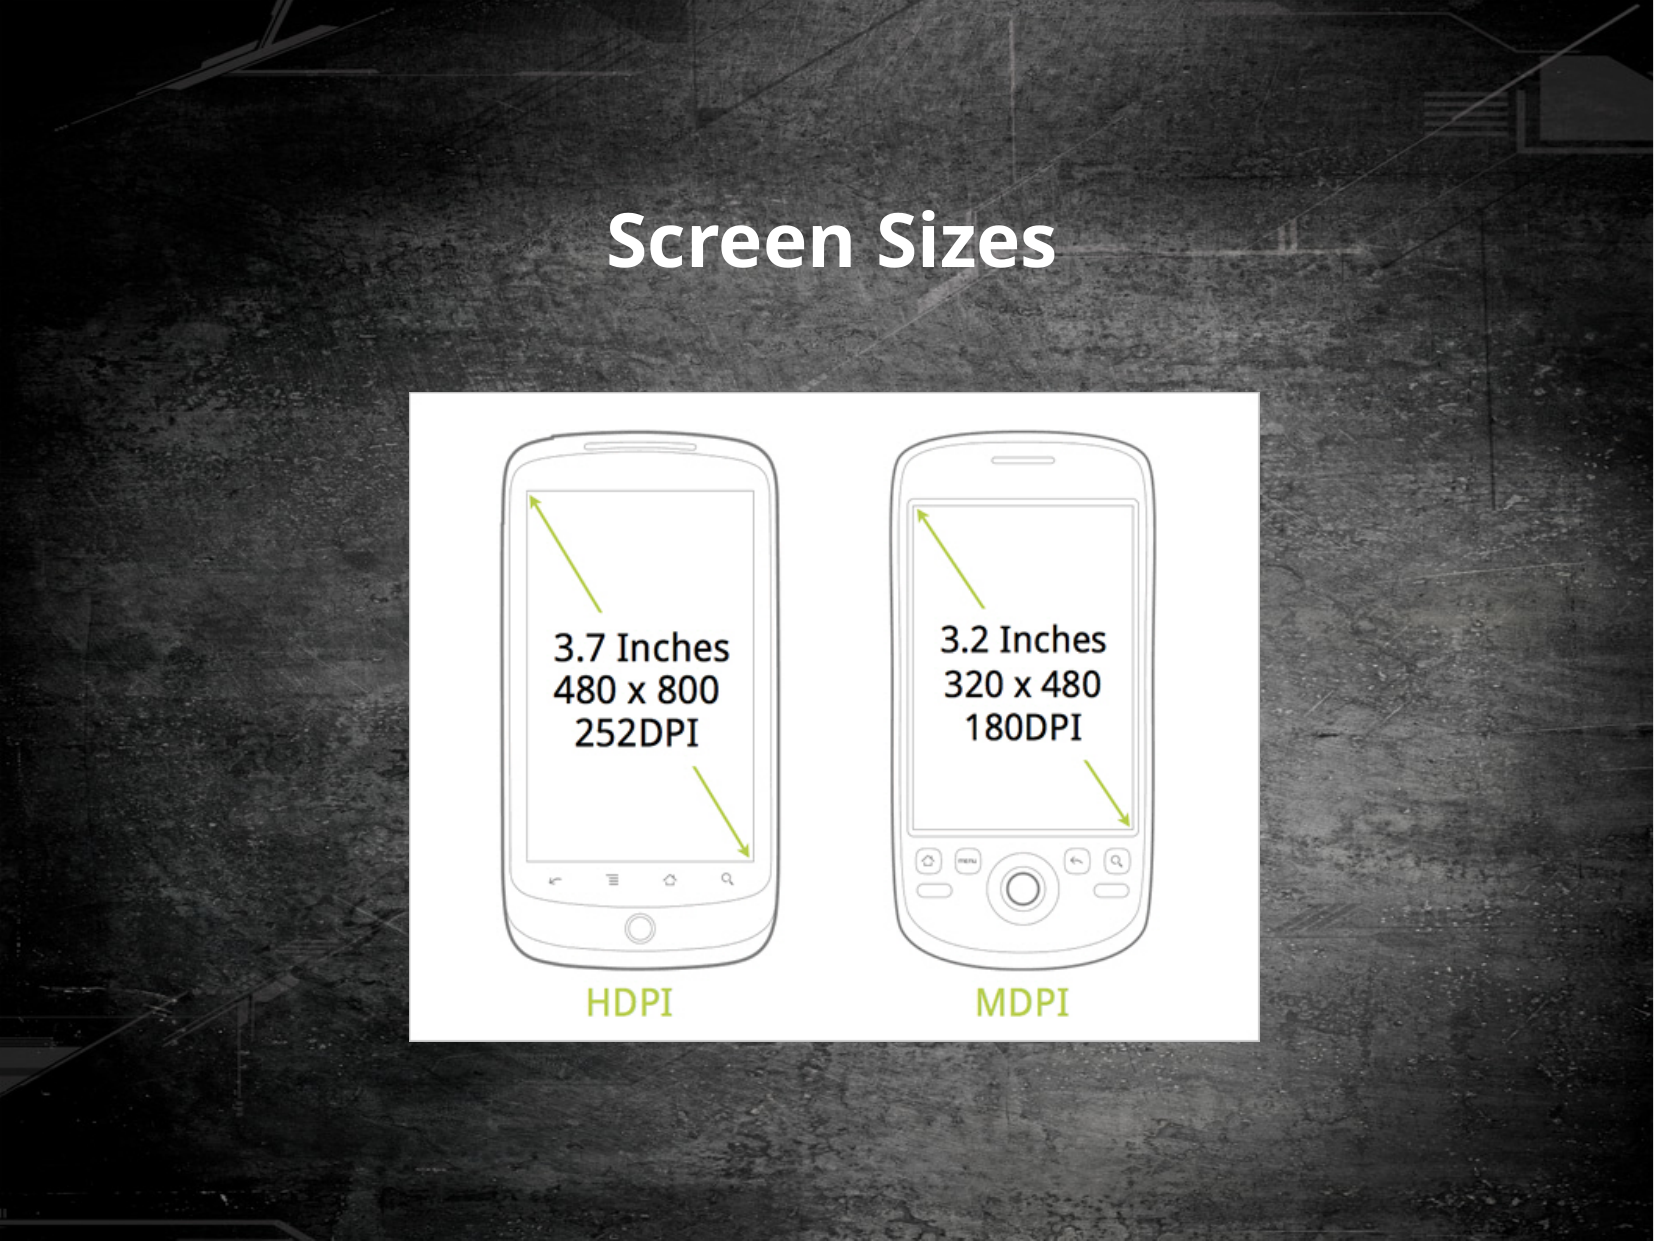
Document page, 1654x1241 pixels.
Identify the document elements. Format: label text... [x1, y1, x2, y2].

text_box Screen Sizes [210, 180, 1456, 300]
picture [0, 0, 1654, 1241]
